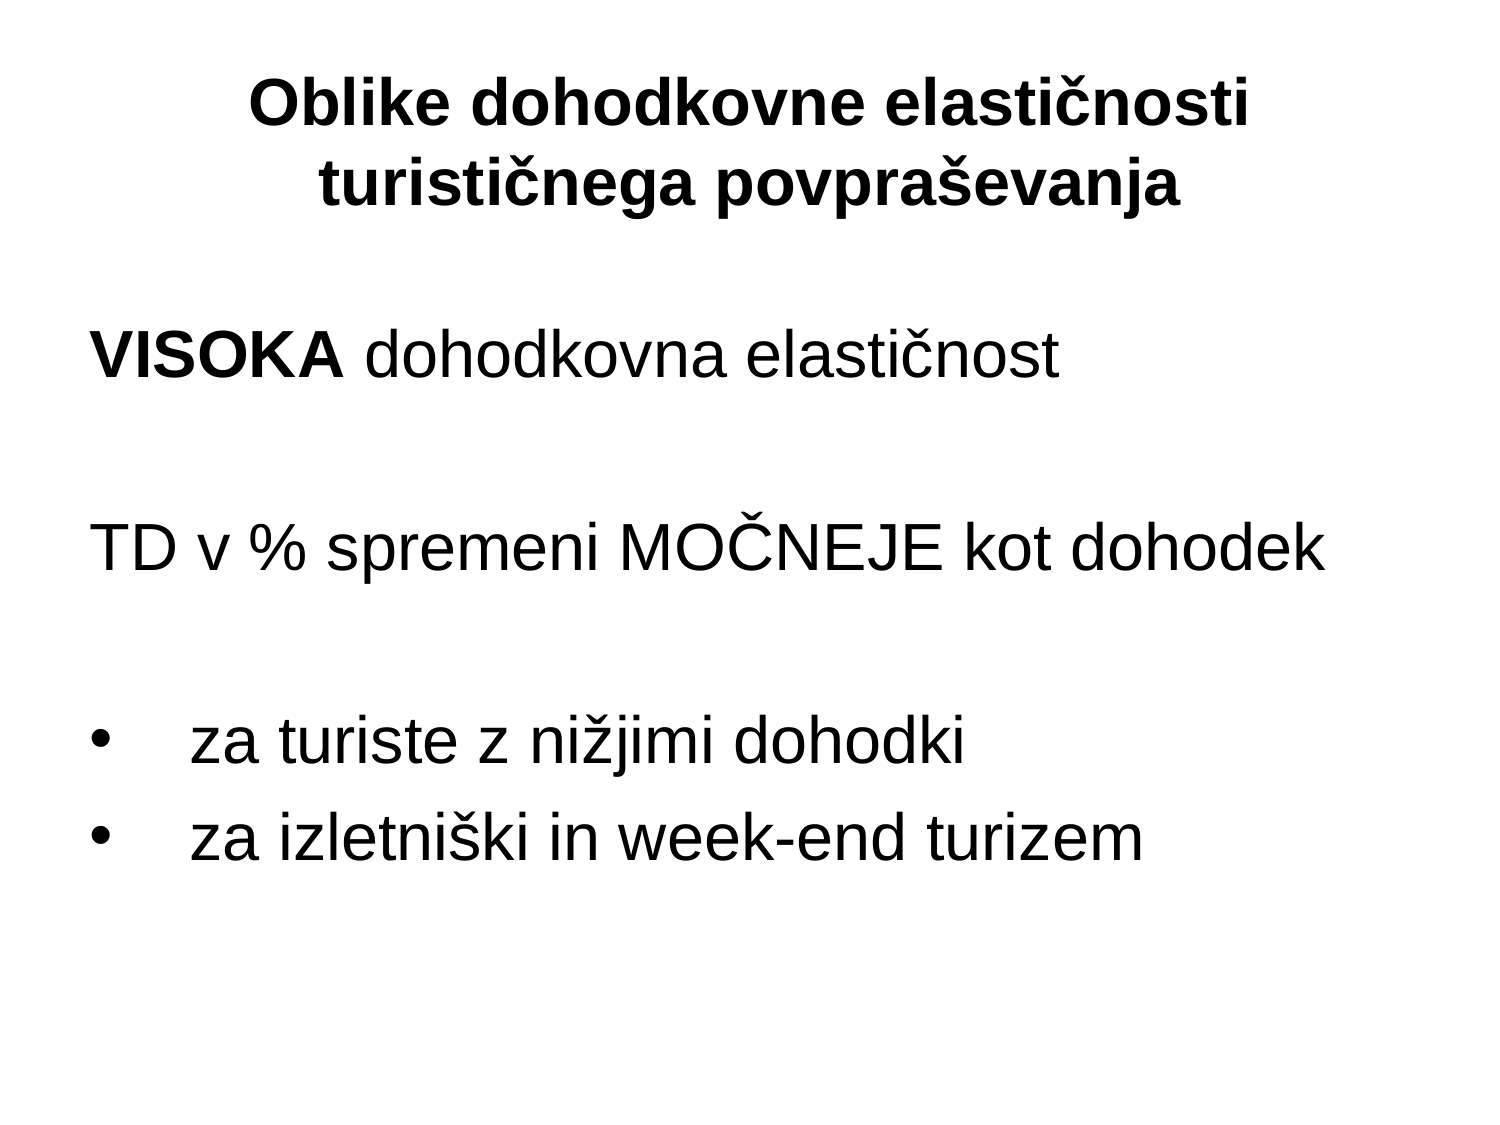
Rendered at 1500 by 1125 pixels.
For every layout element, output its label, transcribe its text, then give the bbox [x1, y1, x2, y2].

title Oblike dohodkovne elastičnosti turističnega povpraševanja [75, 45, 1426, 233]
list VISOKA dohodkovna elastičnost TD v % spremeni MOČNEJE kot dohodek za turiste z nižjimi dohodki za izletniški in week-end turizem [75, 302, 1426, 1058]
